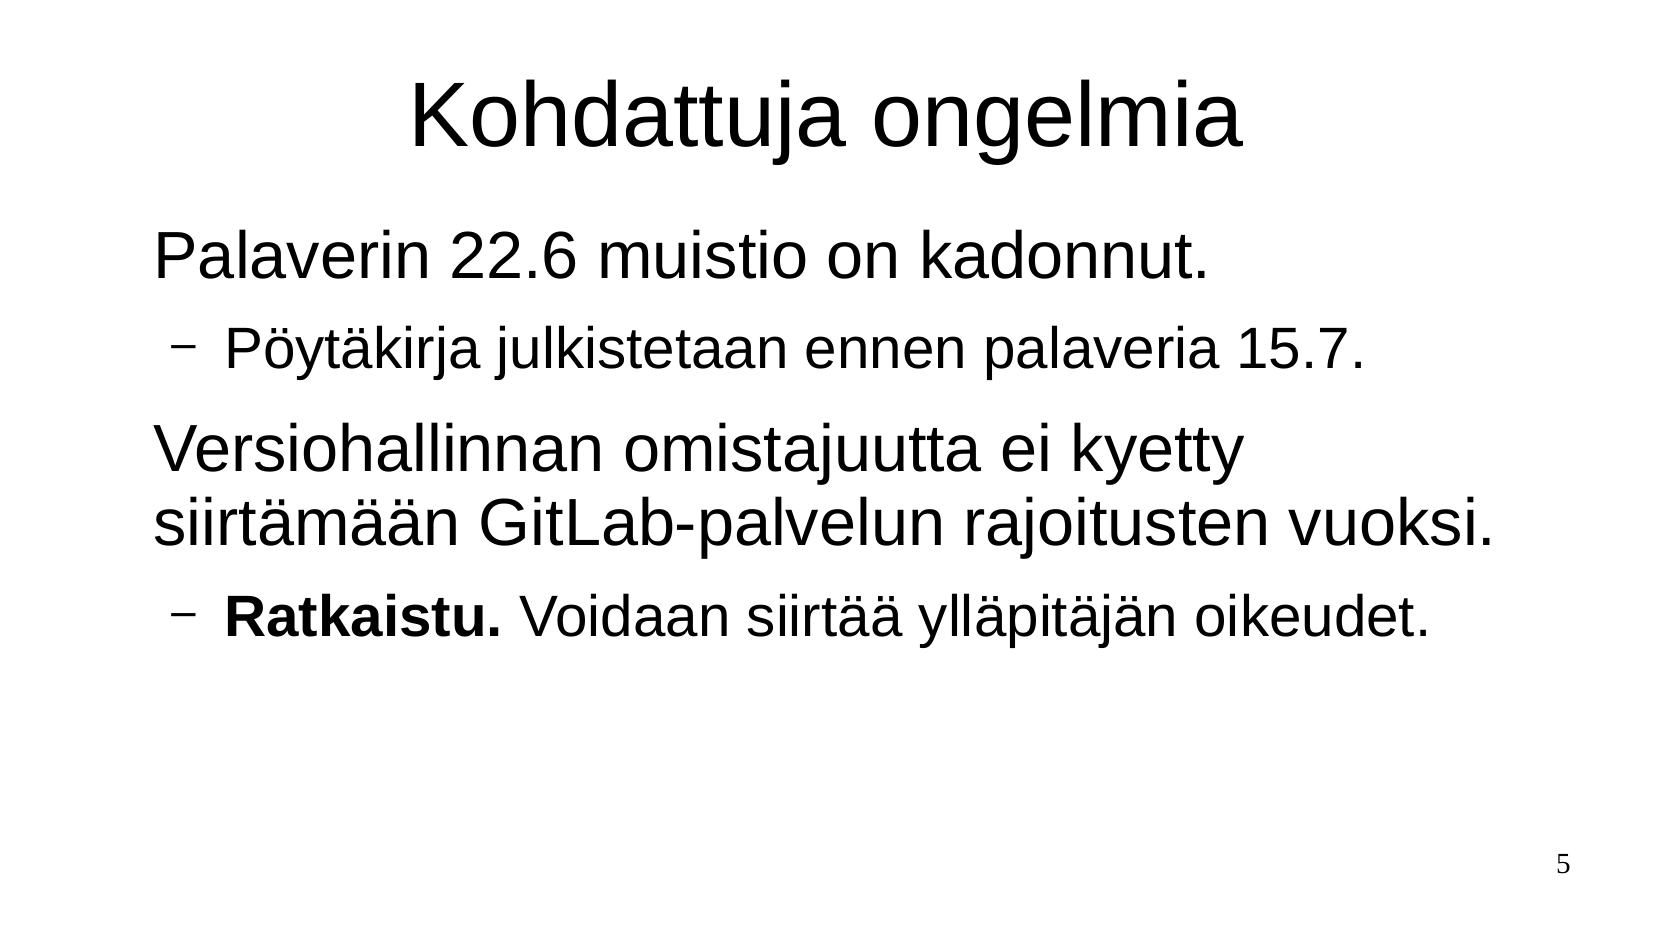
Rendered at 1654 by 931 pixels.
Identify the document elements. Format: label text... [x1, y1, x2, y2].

list Palaverin 22.6 muistio on kadonnut. Pöytäkirja julkistetaan ennen palaveria 15.7. Versiohallinnan omistajuutta ei kyetty siirtämään GitLab-palvelun rajoitusten vuoksi. Ratkaistu. Voidaan siirtää ylläpitäjän oikeudet. [82, 217, 1571, 758]
title Kohdattuja ongelmia [82, 37, 1571, 193]
